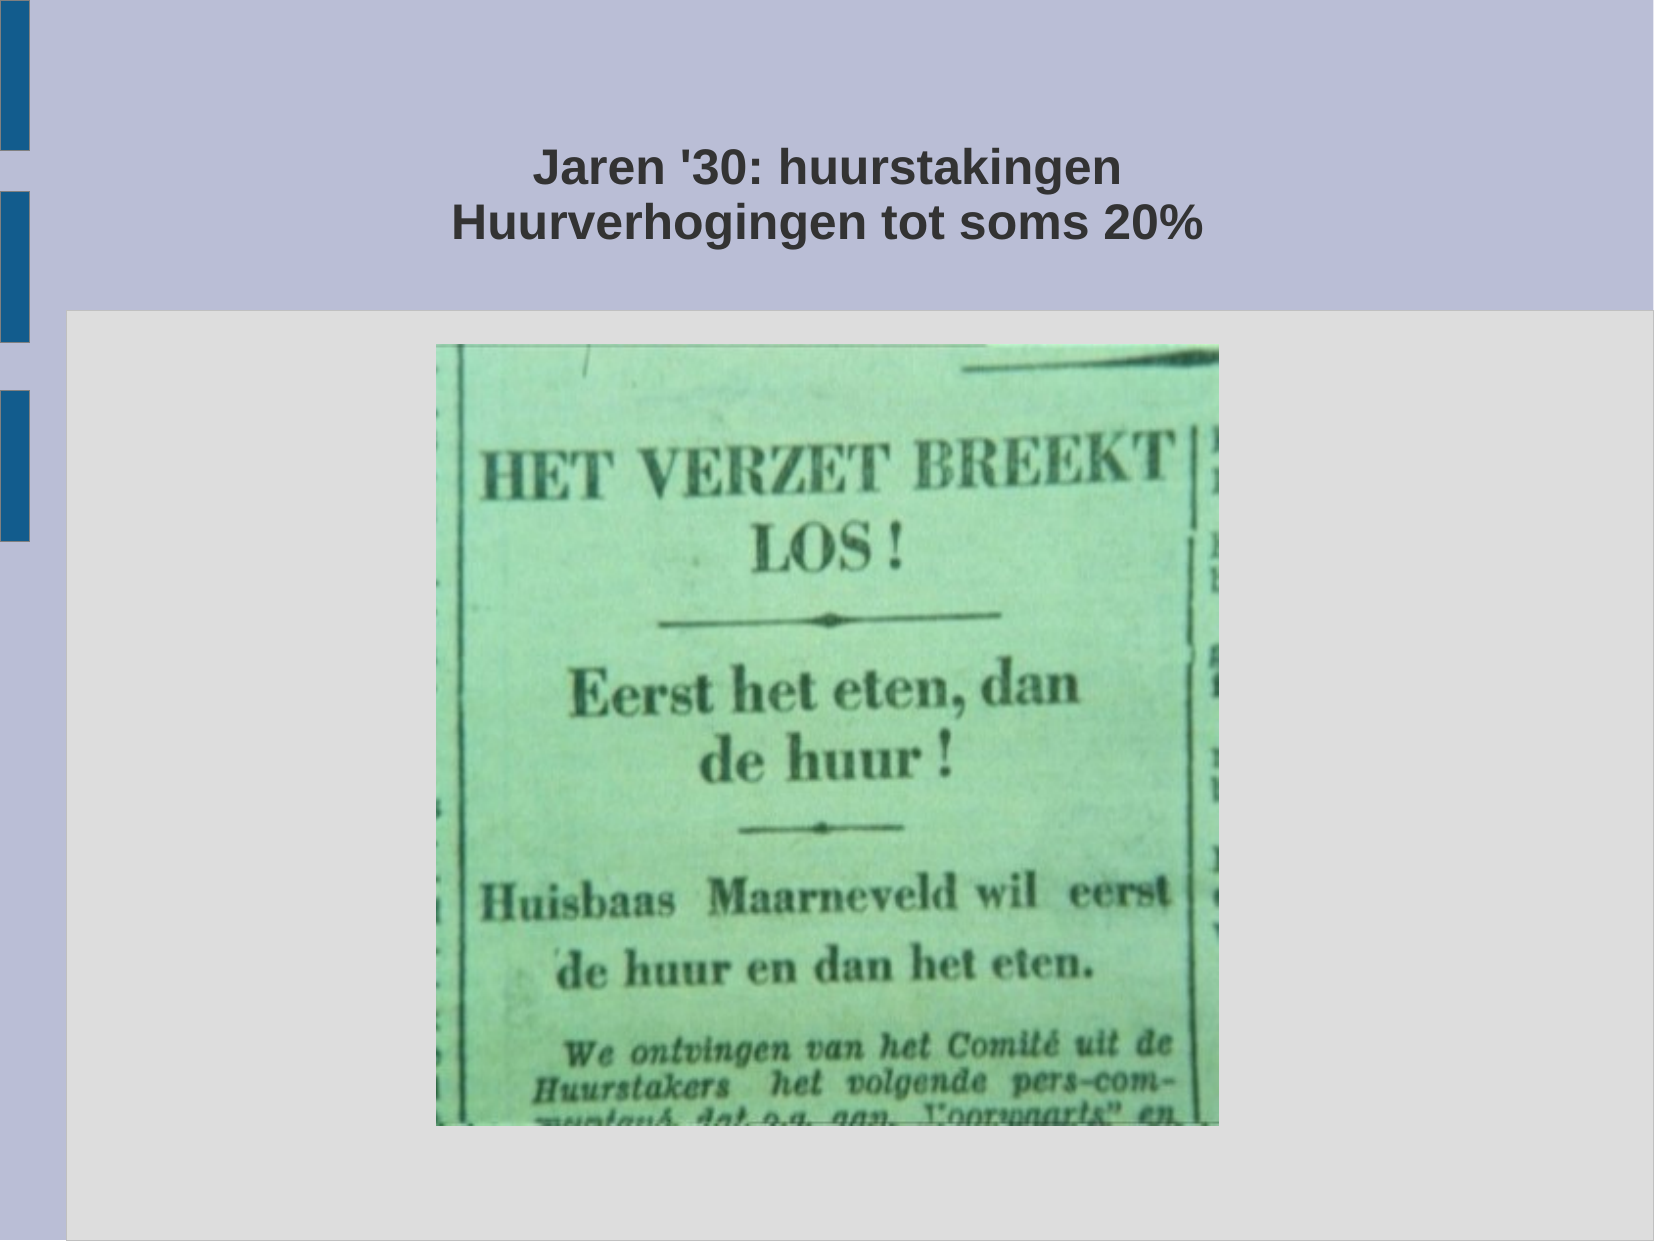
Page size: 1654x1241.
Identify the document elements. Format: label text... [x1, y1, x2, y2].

picture [436, 344, 1219, 1126]
title Jaren '30: huurstakingen Huurverhogingen tot soms 20% [121, 91, 1534, 299]
